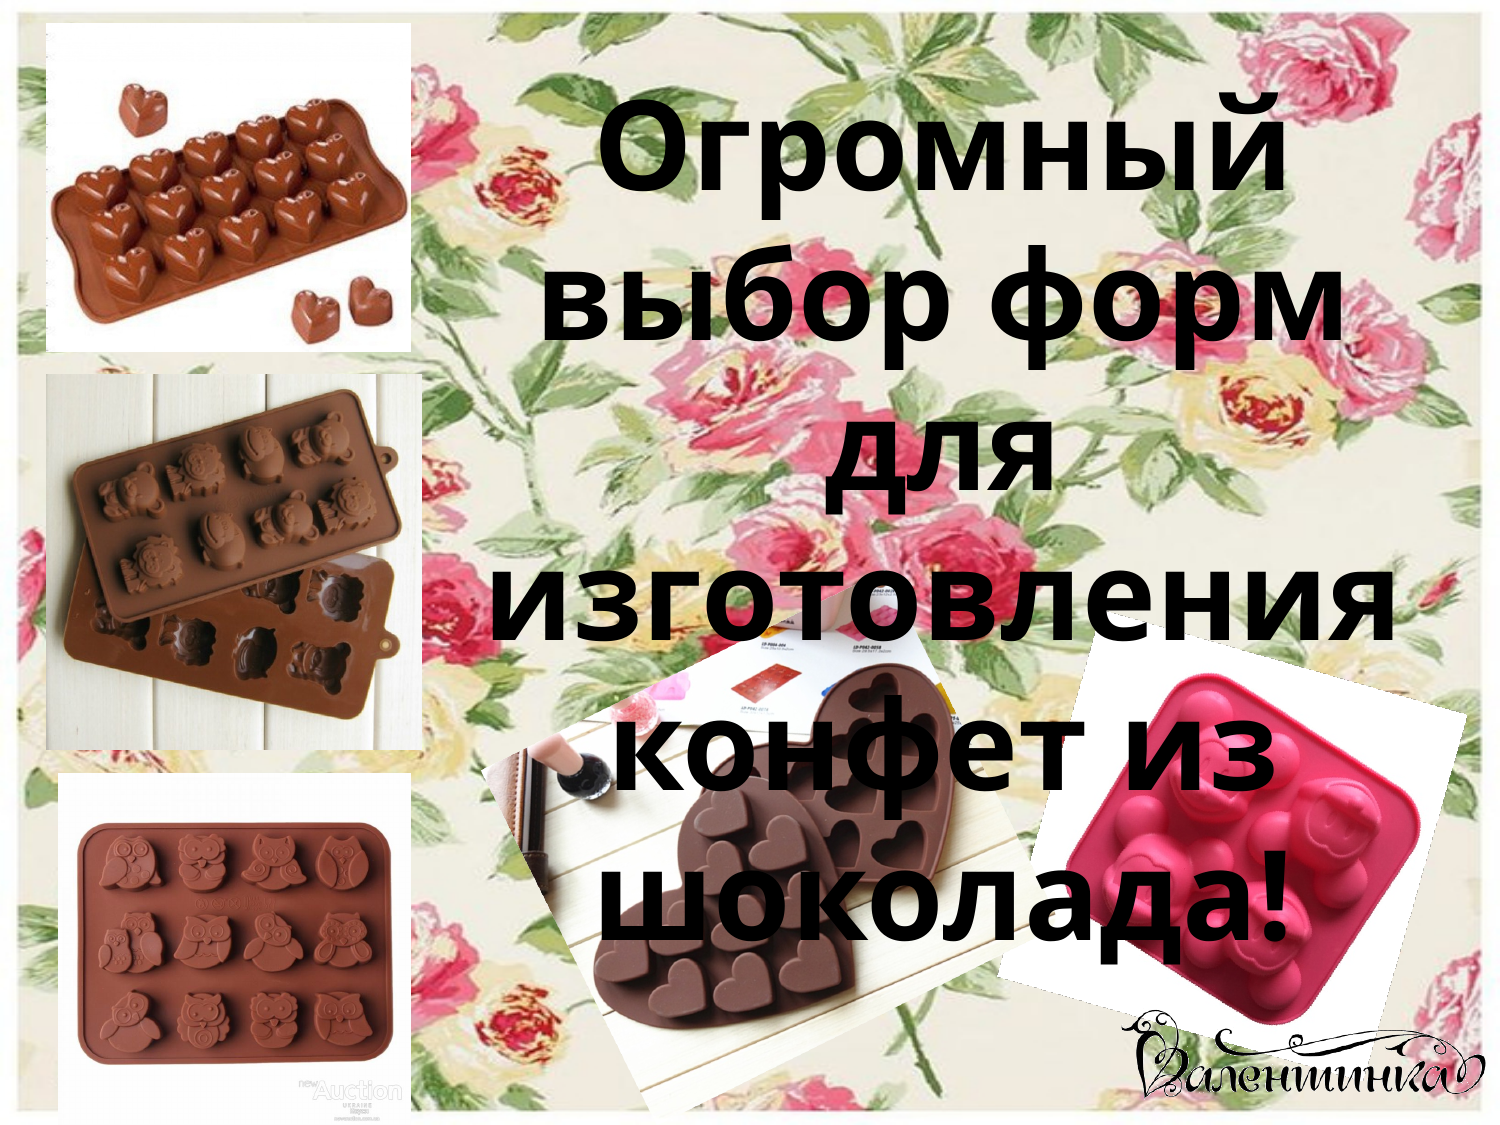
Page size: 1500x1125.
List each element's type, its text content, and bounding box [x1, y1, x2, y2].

text_box Огромный выбор форм для изготовления конфет из шоколада! [421, 58, 1465, 1064]
picture [0, 0, 1500, 1125]
